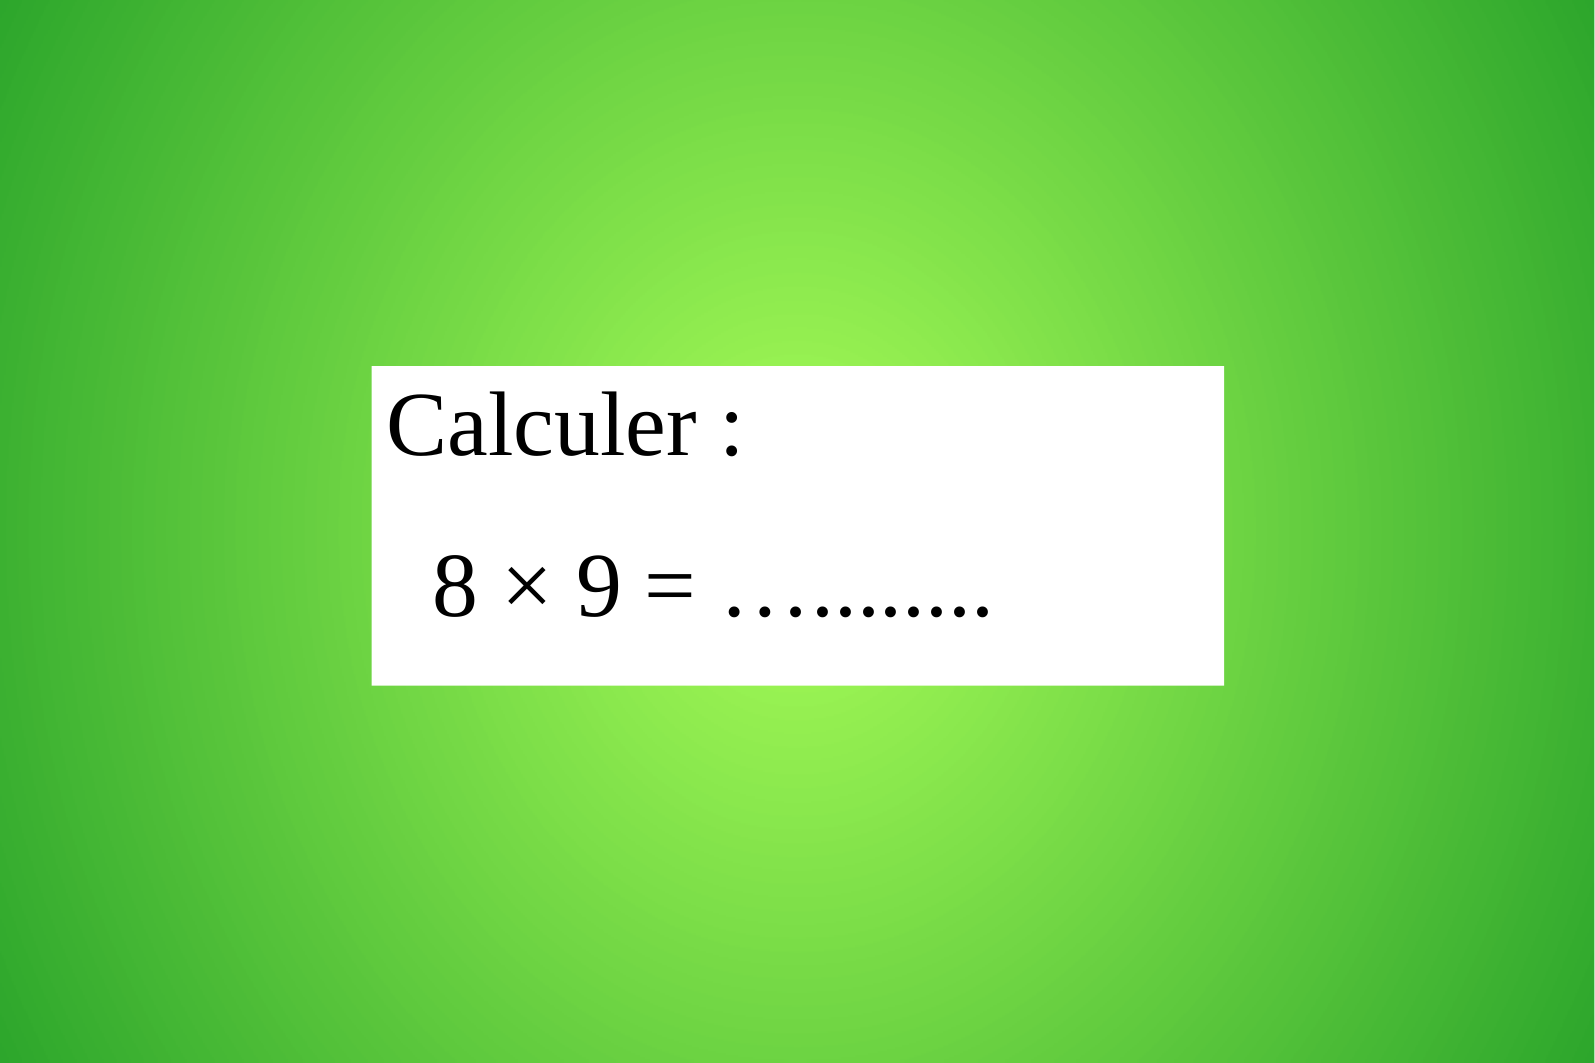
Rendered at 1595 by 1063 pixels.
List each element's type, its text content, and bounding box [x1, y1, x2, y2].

picture [0, 0, 1595, 1063]
text_box Calculer : 8 × 9 = …........ [371, 366, 1225, 686]
